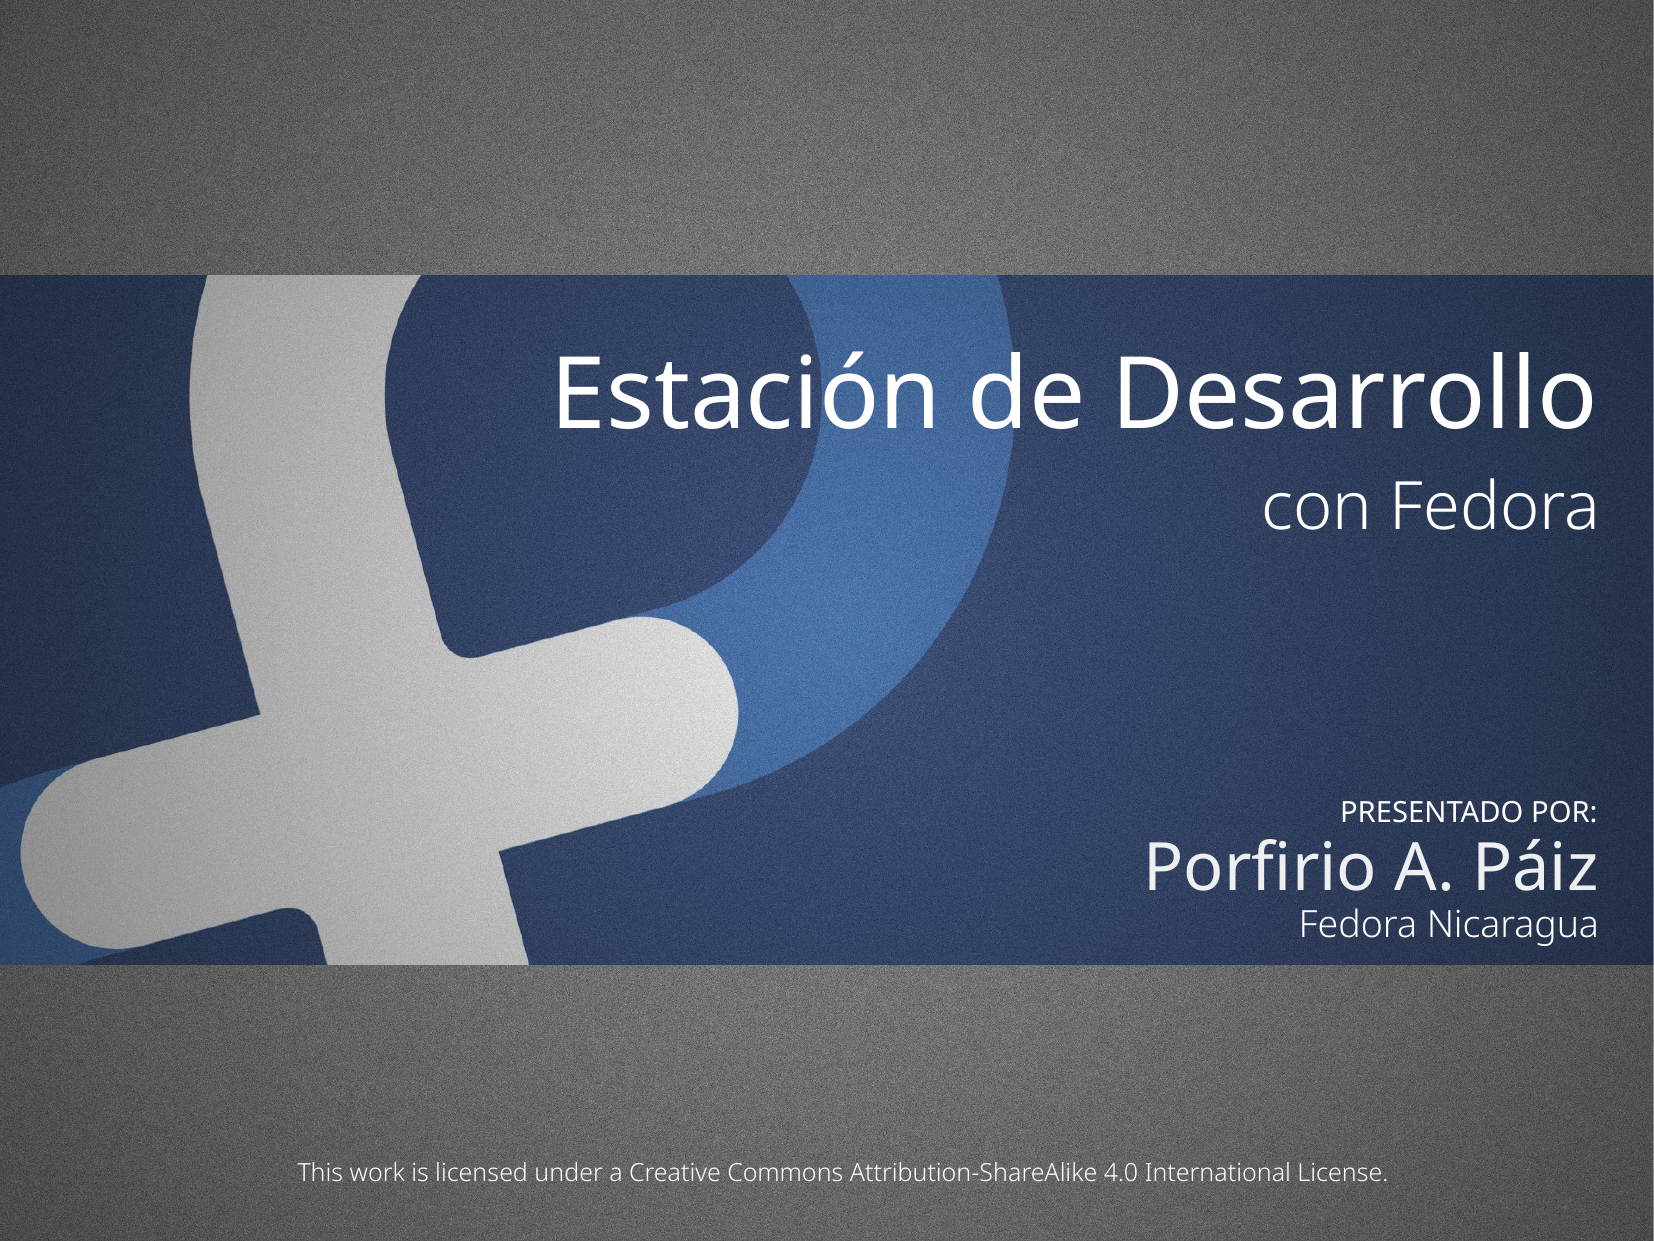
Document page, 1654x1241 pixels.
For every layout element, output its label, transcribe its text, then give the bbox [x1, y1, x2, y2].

text_box PRESENTADO POR: [797, 784, 1613, 855]
title Estación de Desarrollo [248, 330, 1599, 449]
text_box Porfirio A. Páiz [649, 820, 1615, 887]
text_box Fedora Nicaragua [531, 887, 1615, 958]
picture [0, 0, 1654, 1241]
text_box This work is licensed under a Creative Commons Attribution-ShareAlike 4.0 International License. [75, 1126, 1613, 1197]
subtitle con Fedora [442, 457, 1601, 621]
